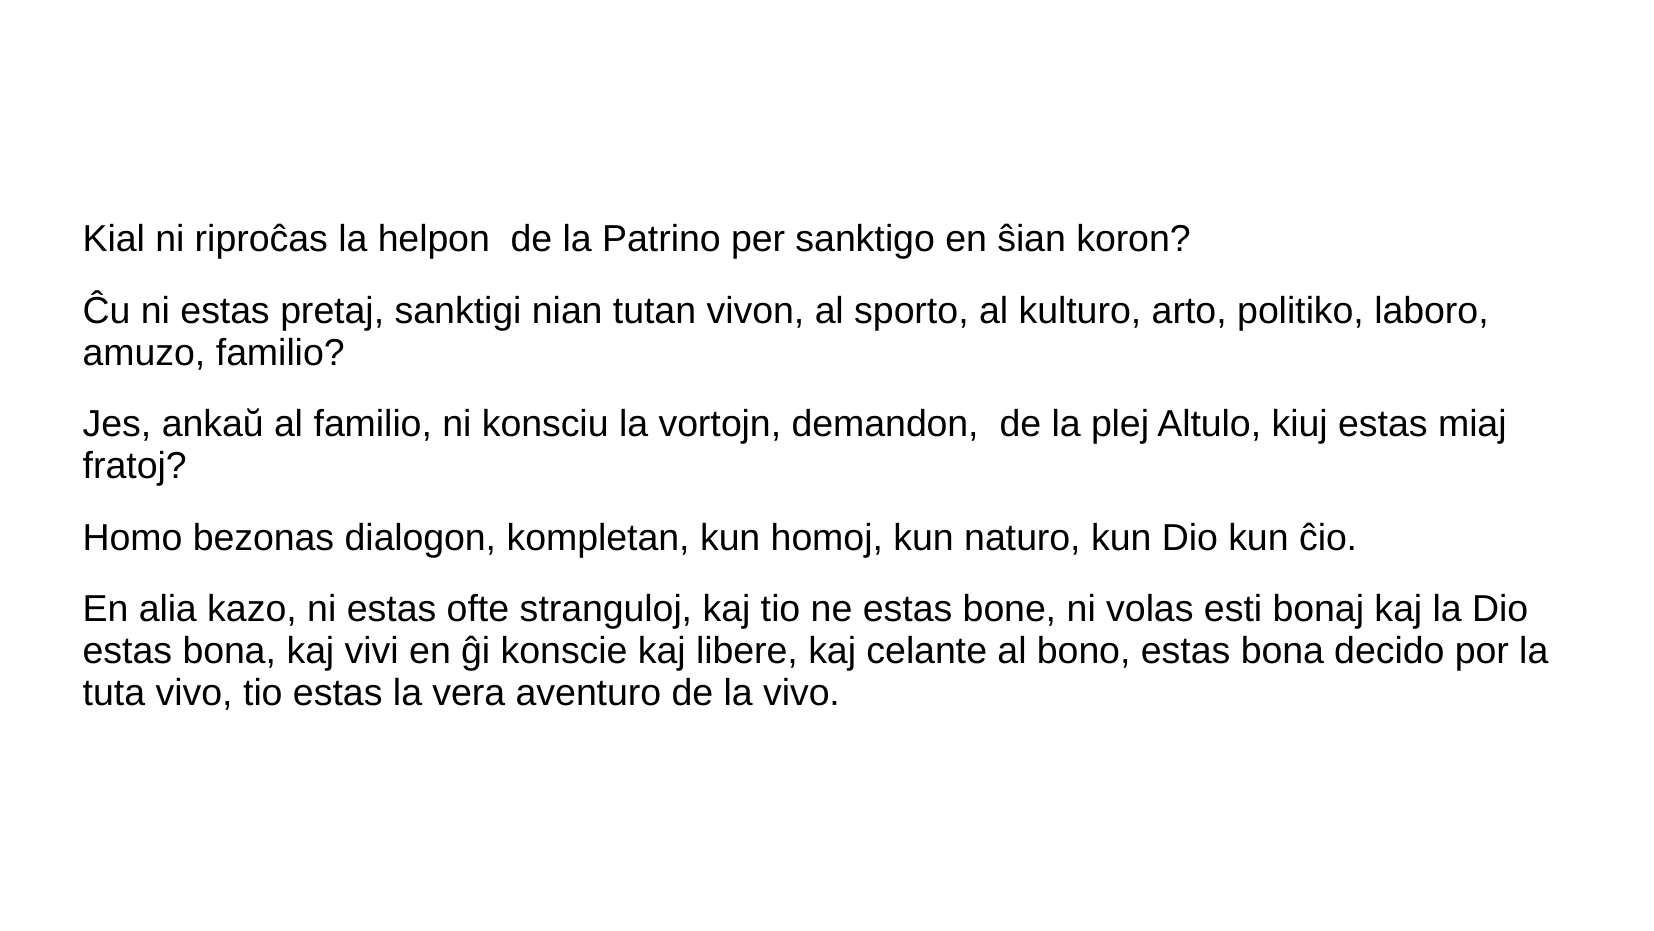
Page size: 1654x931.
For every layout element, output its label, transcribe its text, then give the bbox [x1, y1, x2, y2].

list Kial ni riproĉas la helpon de la Patrino per sanktigo en ŝian koron? Ĉu ni estas pretaj, sanktigi nian tutan vivon, al sporto, al kulturo, arto, politiko, laboro, amuzo, familio? Jes, ankaŭ al familio, ni konsciu la vortojn, demandon, de la plej Altulo, kiuj estas miaj fratoj? Homo bezonas dialogon, kompletan, kun homoj, kun naturo, kun Dio kun ĉio. En alia kazo, ni estas ofte stranguloj, kaj tio ne estas bone, ni volas esti bonaj kaj la Dio estas bona, kaj vivi en ĝi konscie kaj libere, kaj celante al bono, estas bona decido por la tuta vivo, tio estas la vera aventuro de la vivo. [82, 217, 1571, 758]
